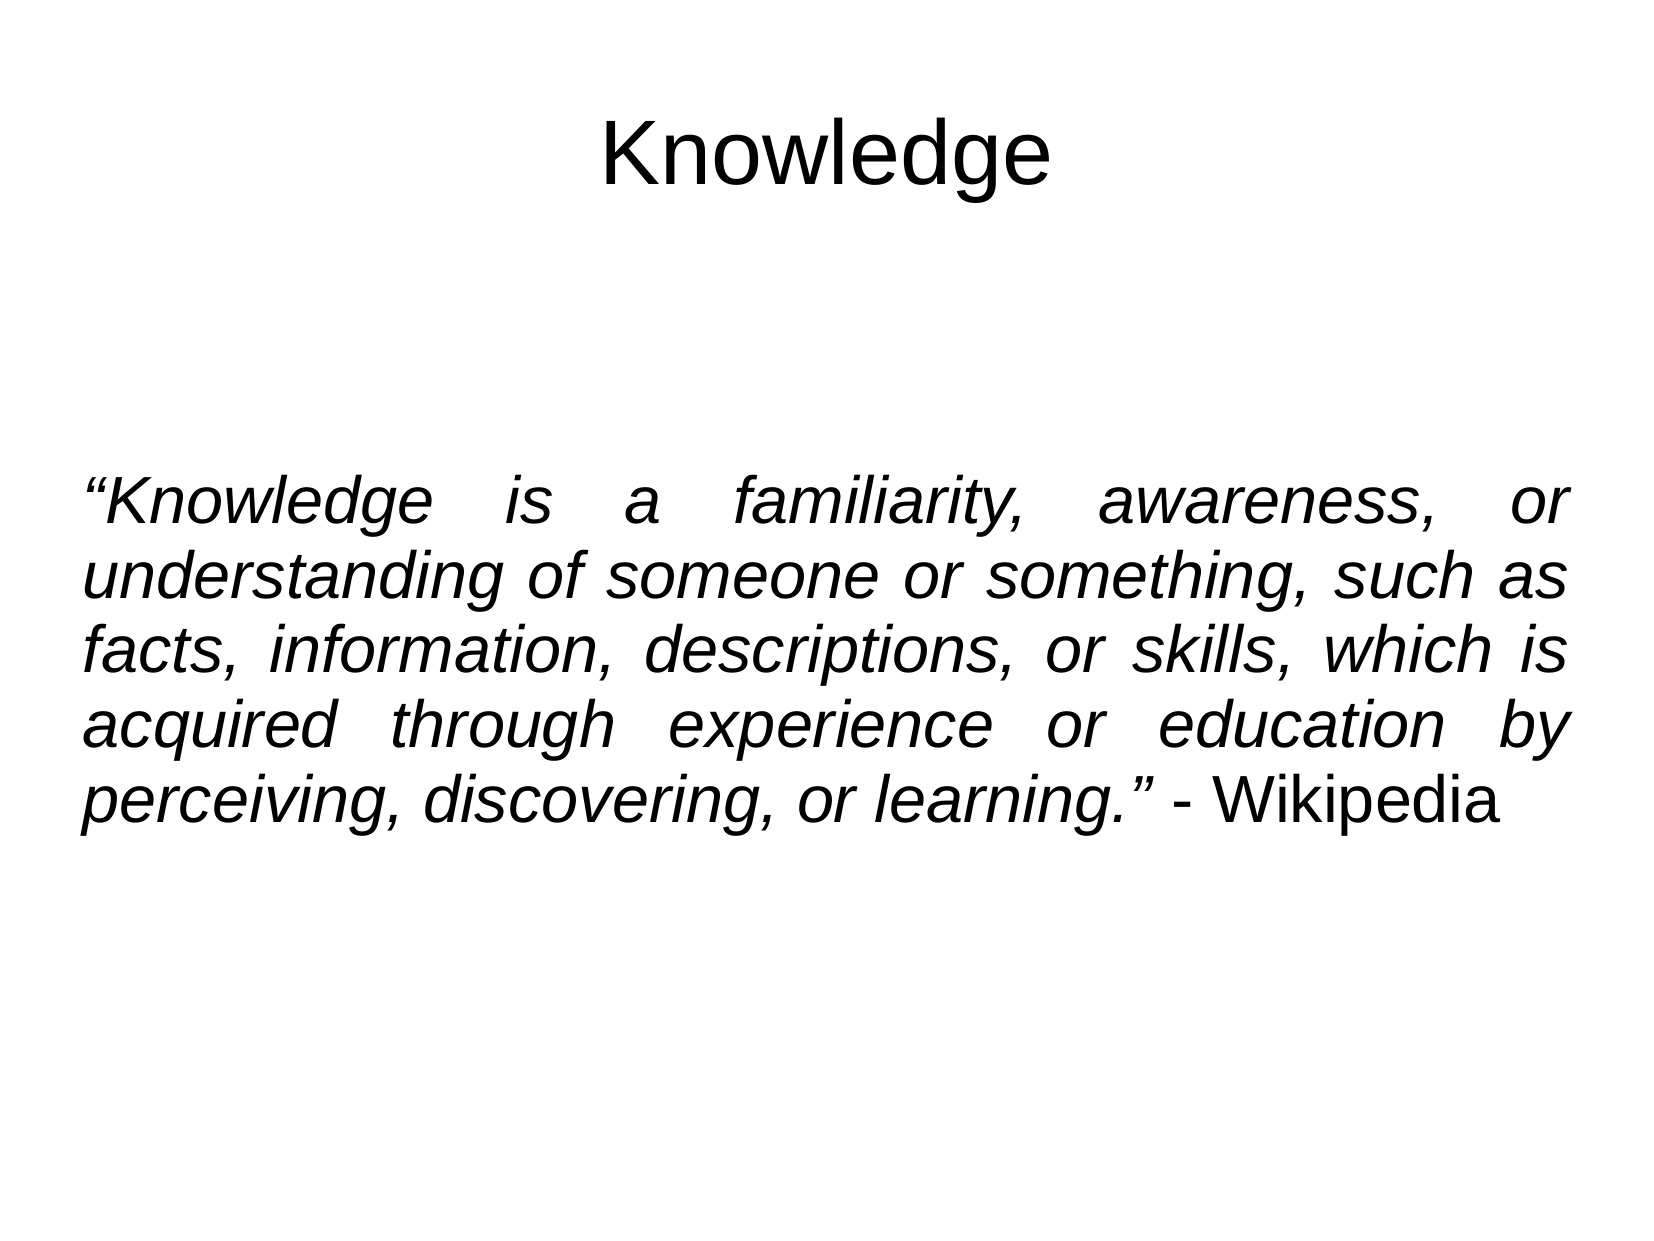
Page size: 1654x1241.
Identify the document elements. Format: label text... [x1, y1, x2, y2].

subtitle “Knowledge is a familiarity, awareness, or understanding of someone or something, such as facts, information, descriptions, or skills, which is acquired through experience or education by perceiving, discovering, or learning.” - Wikipedia [82, 290, 1571, 1010]
title Knowledge [82, 49, 1571, 257]
